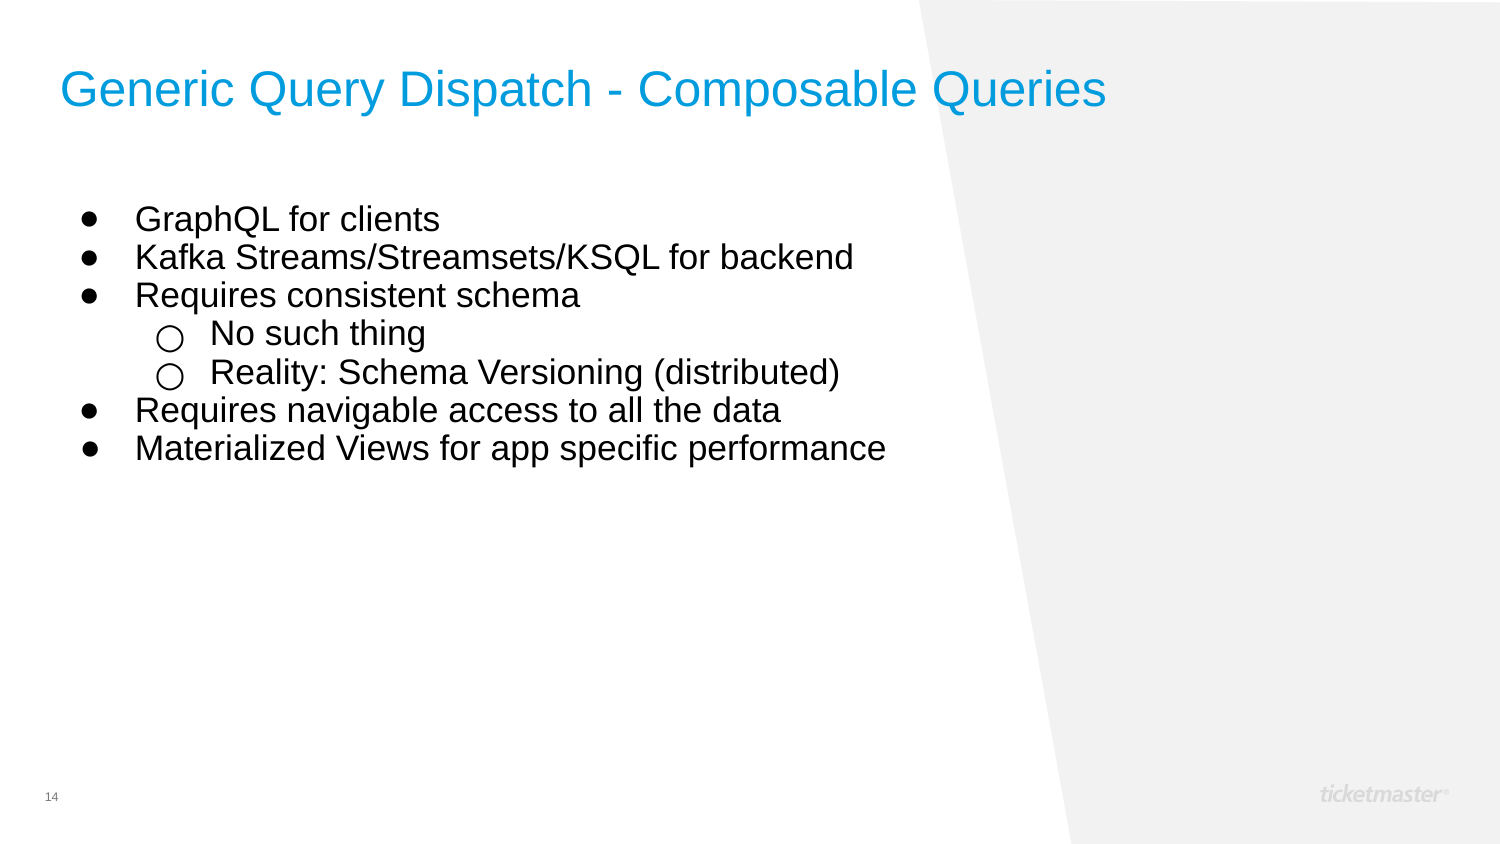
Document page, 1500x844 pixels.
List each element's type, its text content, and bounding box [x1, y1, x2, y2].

picture [1320, 784, 1449, 802]
list GraphQL for clients Kafka Streams/Streamsets/KSQL for backend Requires consistent schema No such thing Reality: Schema Versioning (distributed) Requires navigable access to all the data Materialized Views for app specific performance [44, 185, 1448, 734]
list Generic Query Dispatch - Composable Queries [44, 52, 1448, 158]
slide_number <number> [44, 788, 66, 804]
